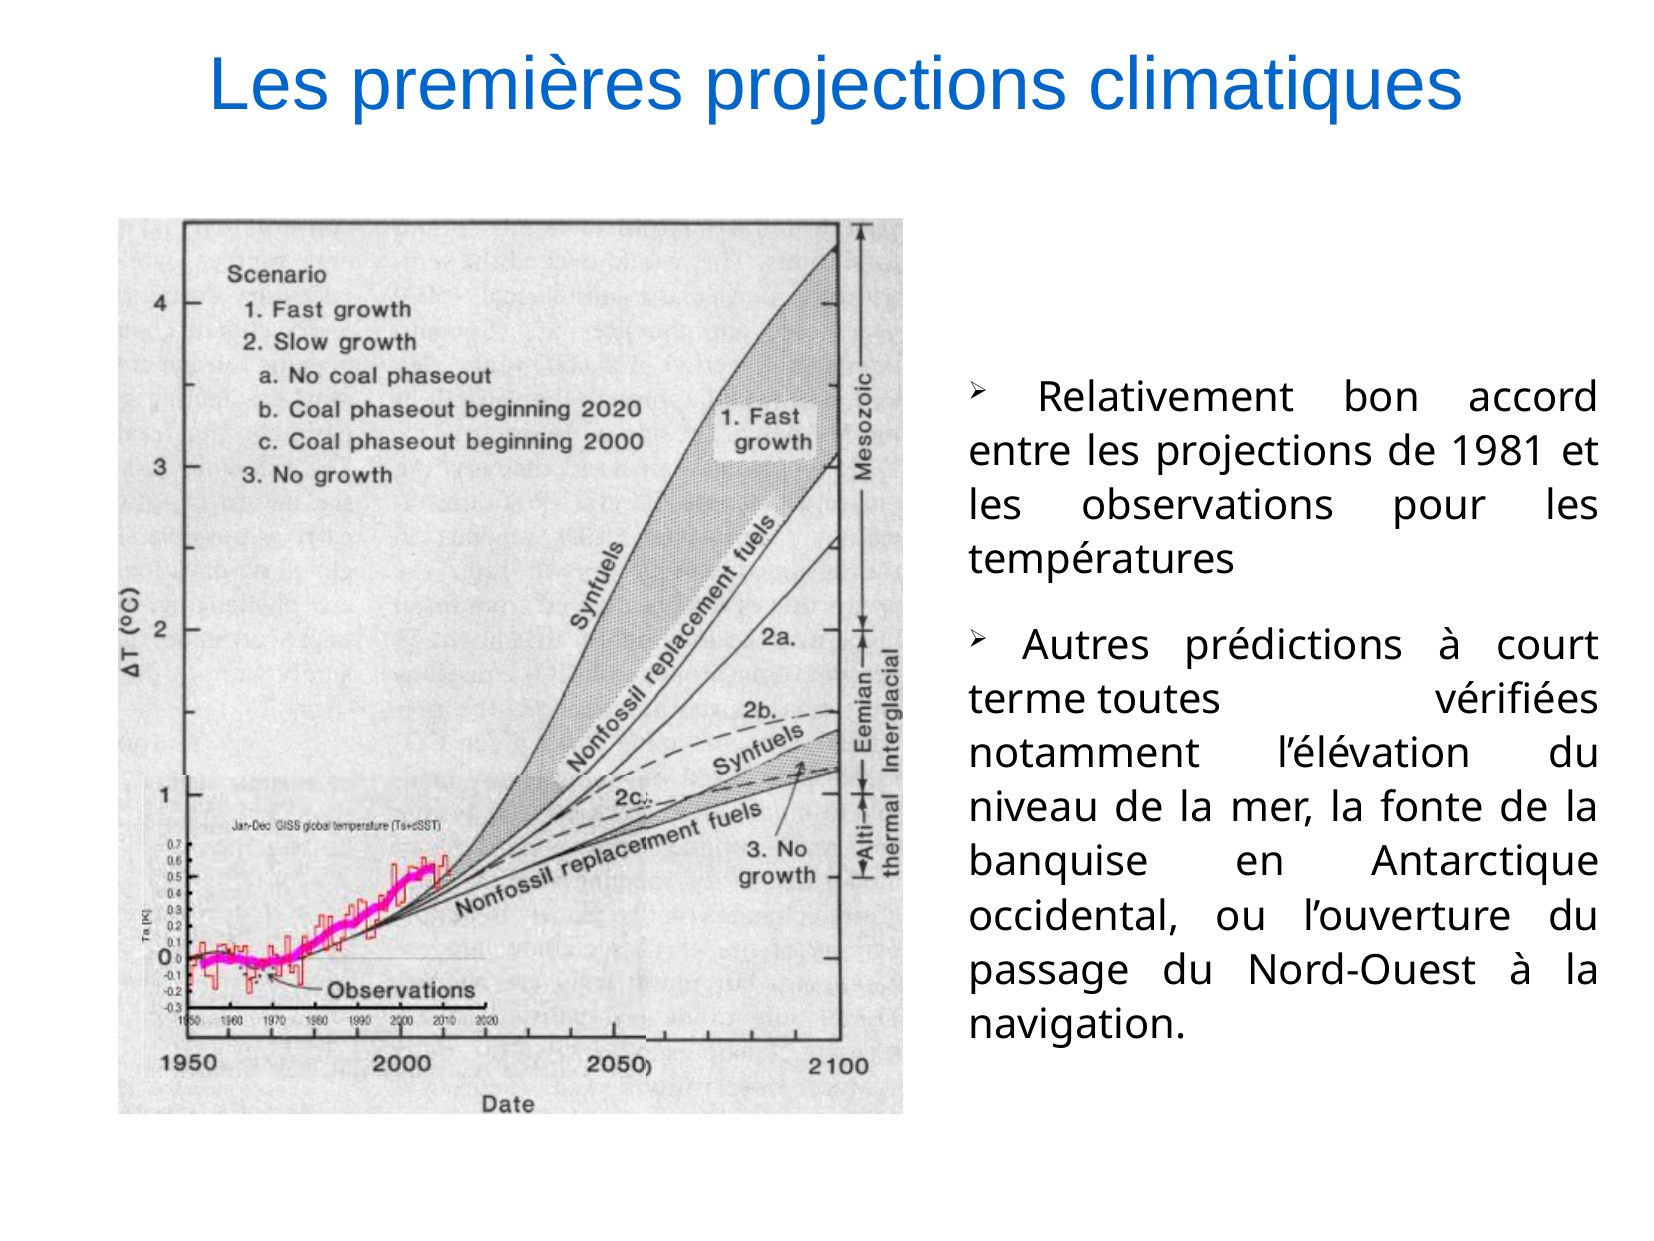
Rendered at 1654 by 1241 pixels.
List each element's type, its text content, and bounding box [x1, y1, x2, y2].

picture [118, 217, 903, 1114]
text_box Relativement bon accord entre les projections de 1981 et les observations pour les températures Autres prédictions à court terme toutes vérifiées notamment l’élévation du niveau de la mer, la fonte de la banquise en Antarctique occidental, ou l’ouverture du passage du Nord-Ouest à la navigation. [953, 360, 1615, 1034]
text_box Les premières projections climatiques [68, 26, 1605, 127]
